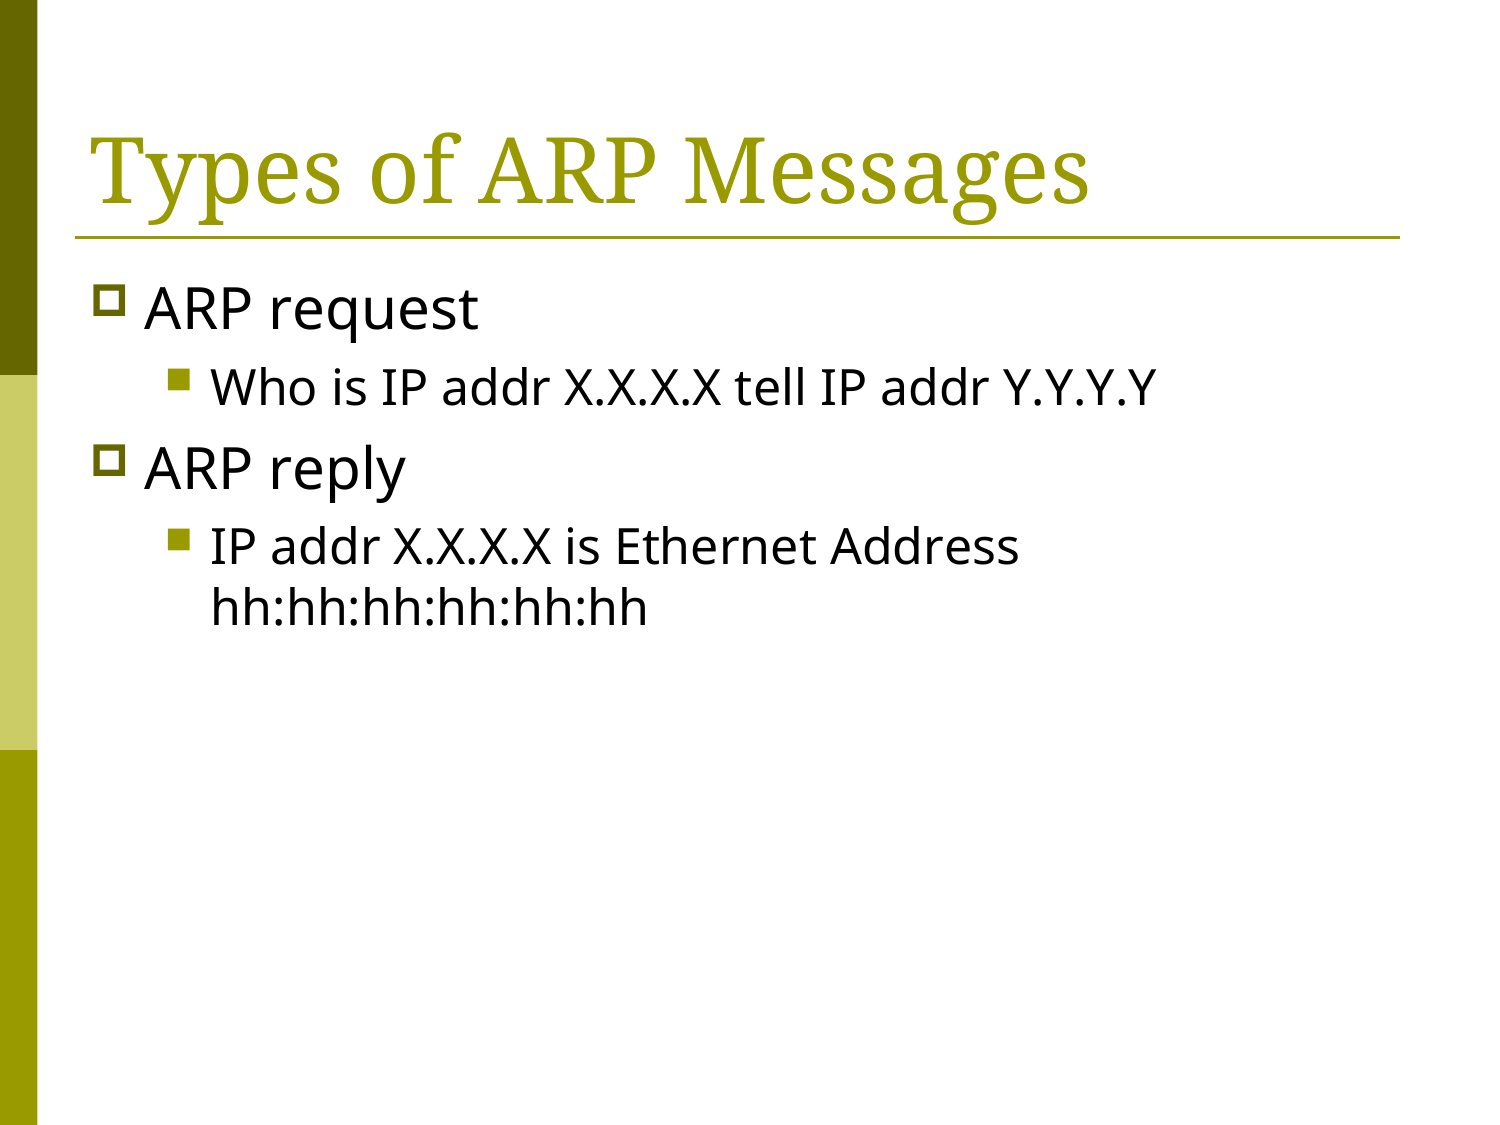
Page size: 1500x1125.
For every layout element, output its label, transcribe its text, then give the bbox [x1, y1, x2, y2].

title Types of ARP Messages [75, 45, 1426, 233]
list ARP request Who is IP addr X.X.X.X tell IP addr Y.Y.Y.Y ARP reply IP addr X.X.X.X is Ethernet Address hh:hh:hh:hh:hh:hh [75, 262, 1426, 1006]
